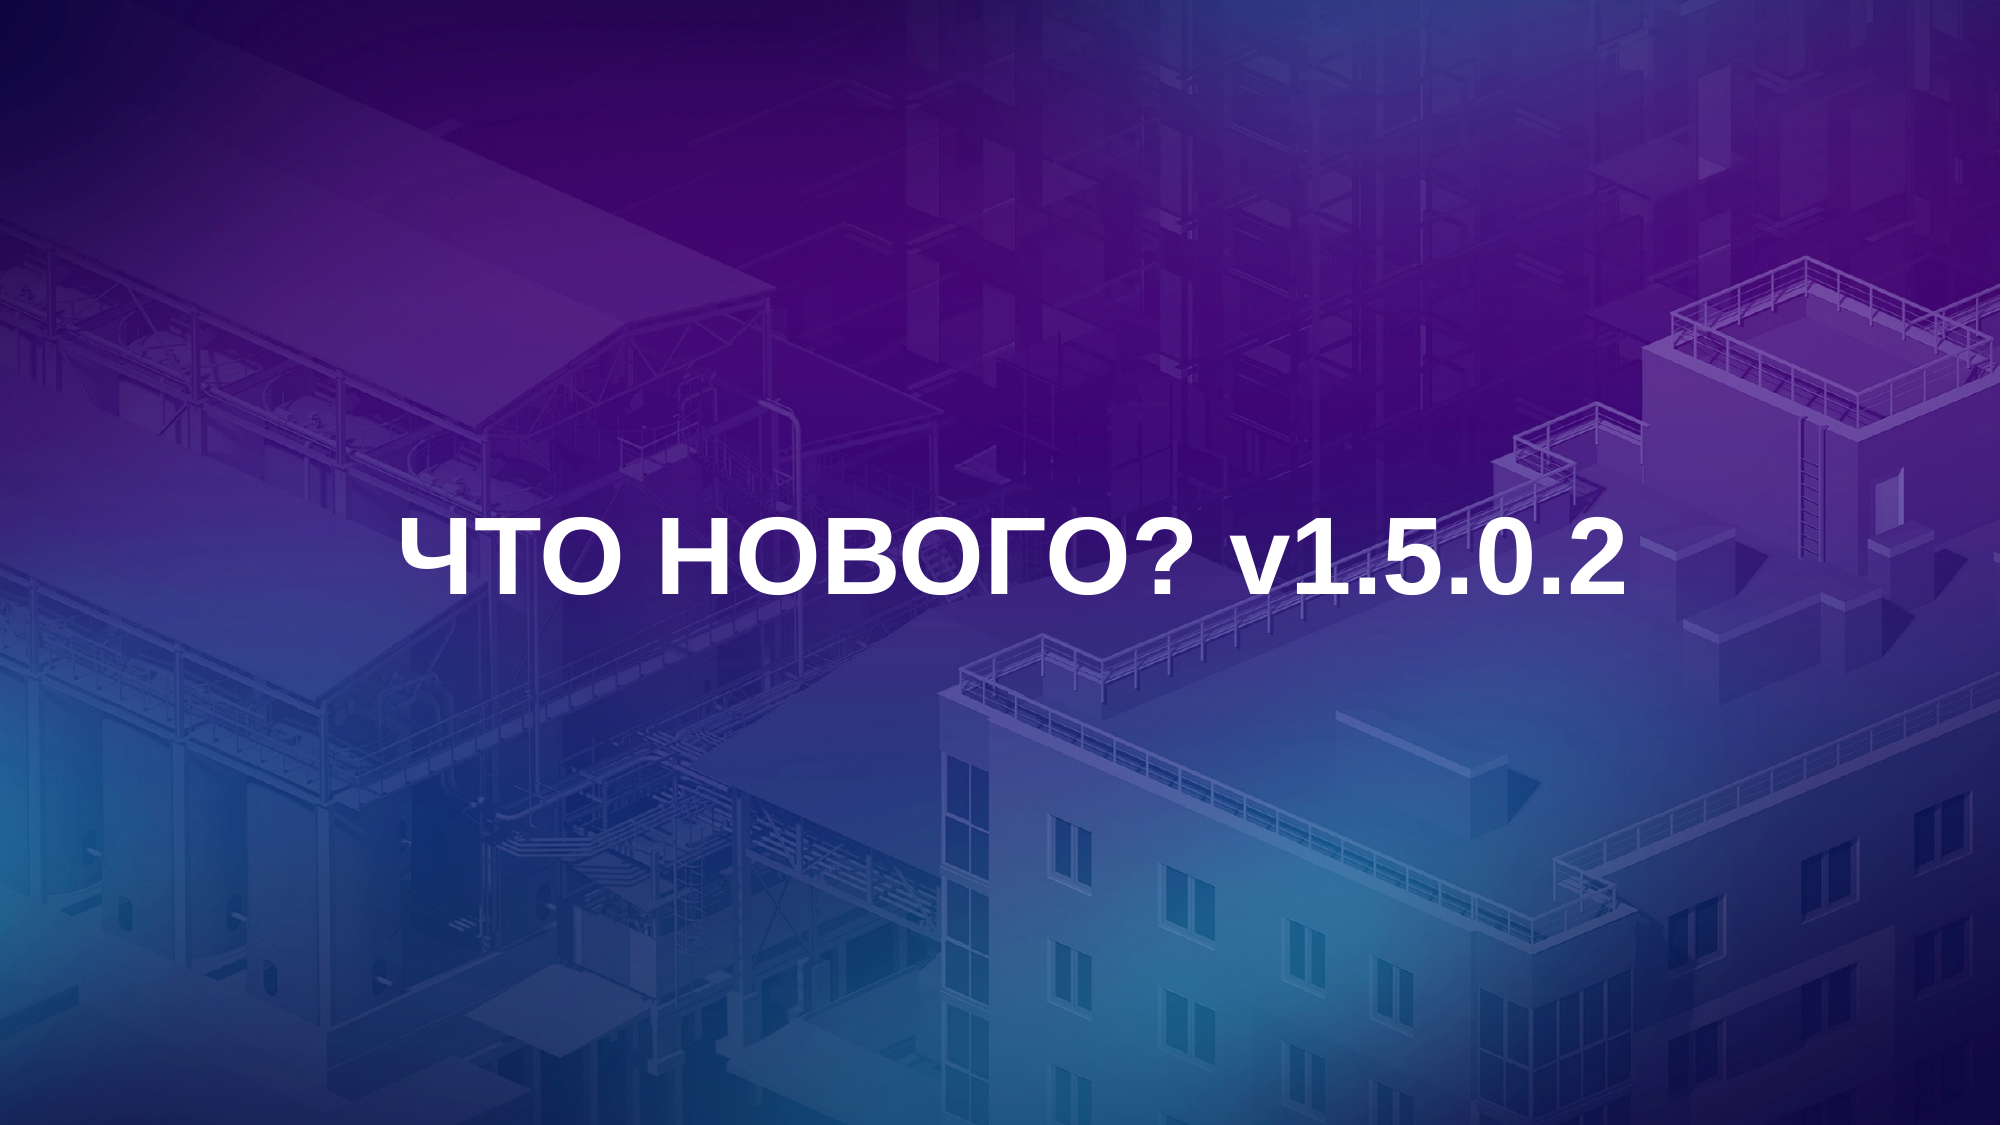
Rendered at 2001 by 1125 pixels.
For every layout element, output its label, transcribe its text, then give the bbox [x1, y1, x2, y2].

text_box ЧТО НОВОГО? v1.5.0.2 [82, 499, 1945, 626]
picture [0, 0, 2000, 1125]
